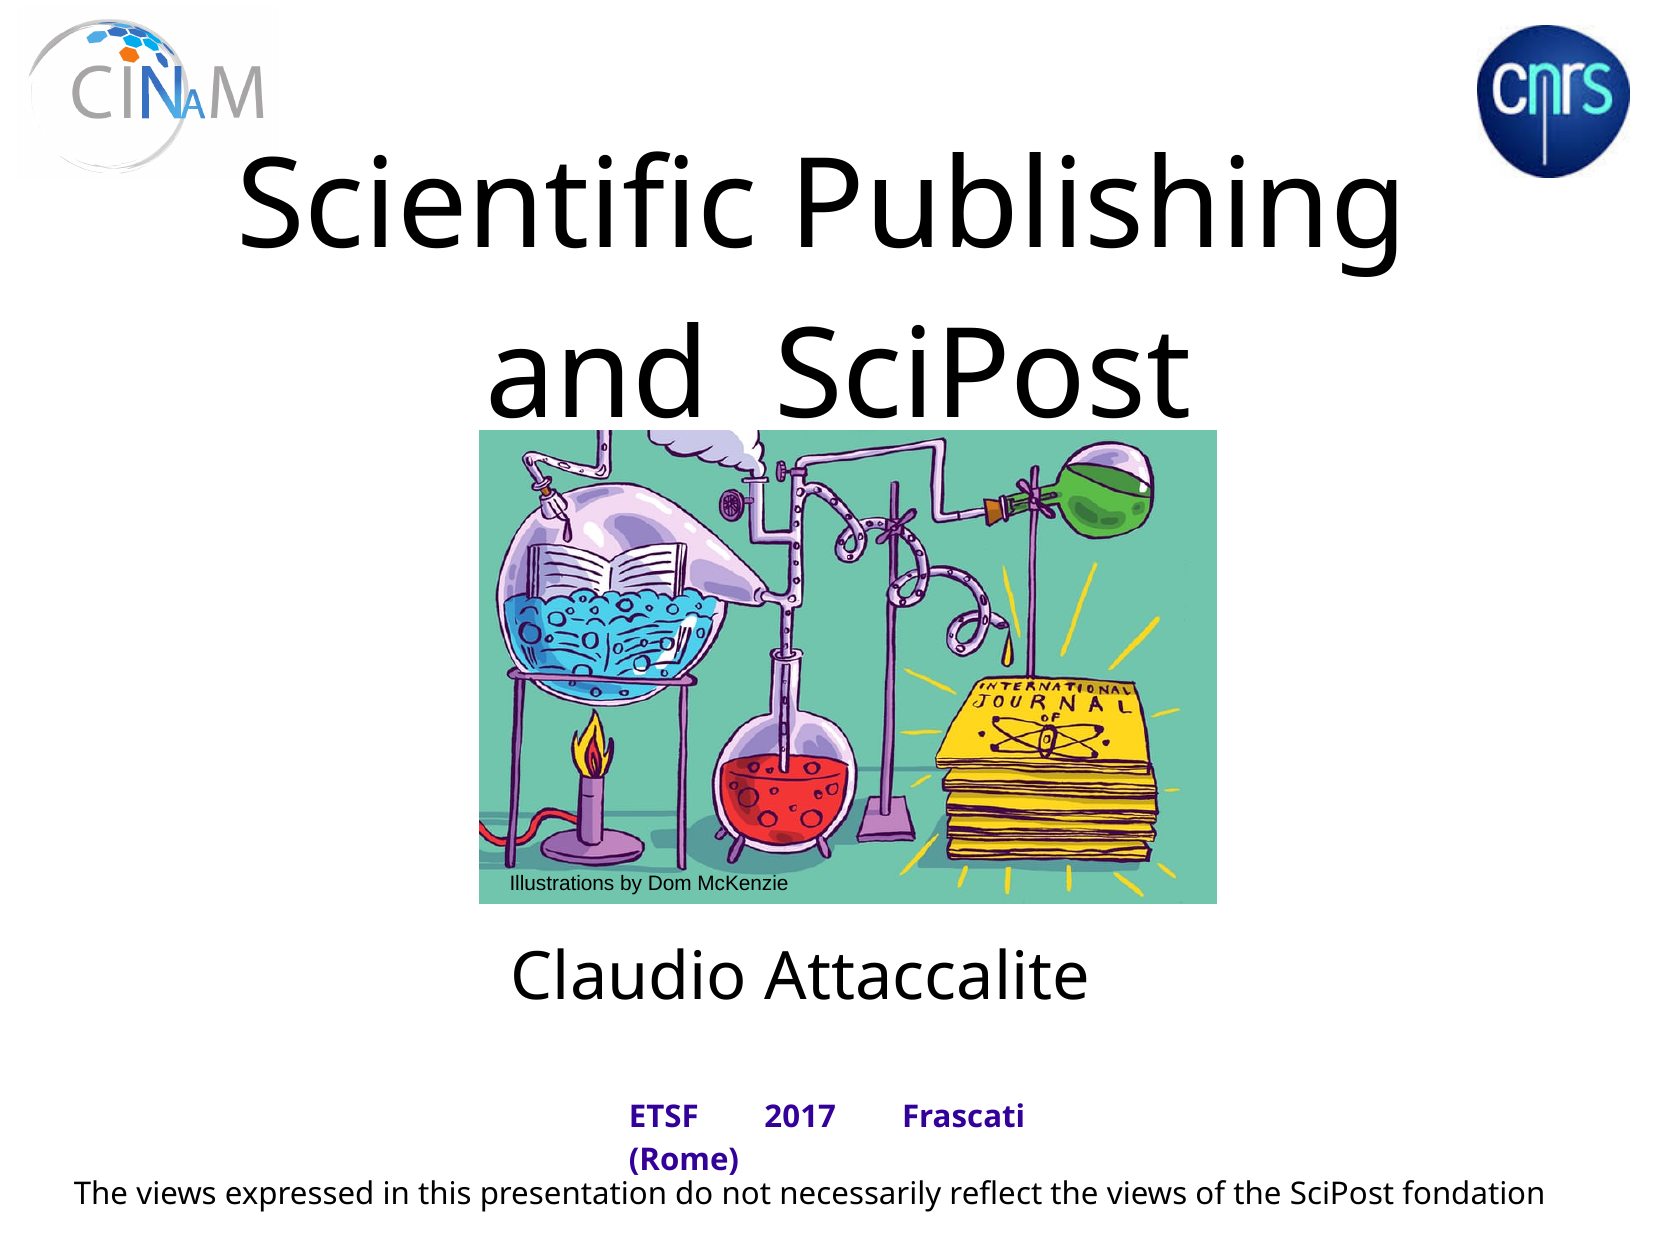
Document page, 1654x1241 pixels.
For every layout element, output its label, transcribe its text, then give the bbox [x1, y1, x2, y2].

picture [17, 5, 278, 179]
text_box ETSF 2017 Frascati (Rome) [614, 1086, 1041, 1142]
text_box Scientific Publishing and SciPost [129, 106, 1548, 581]
text_box The views expressed in this presentation do not necessarily reflect the views of the SciPost fondation [59, 1163, 1643, 1223]
text_box Illustrations by Dom McKenzie [494, 864, 804, 904]
picture [479, 430, 1217, 904]
text_box Claudio Attaccalite [496, 921, 1205, 1034]
picture [1477, 25, 1630, 178]
